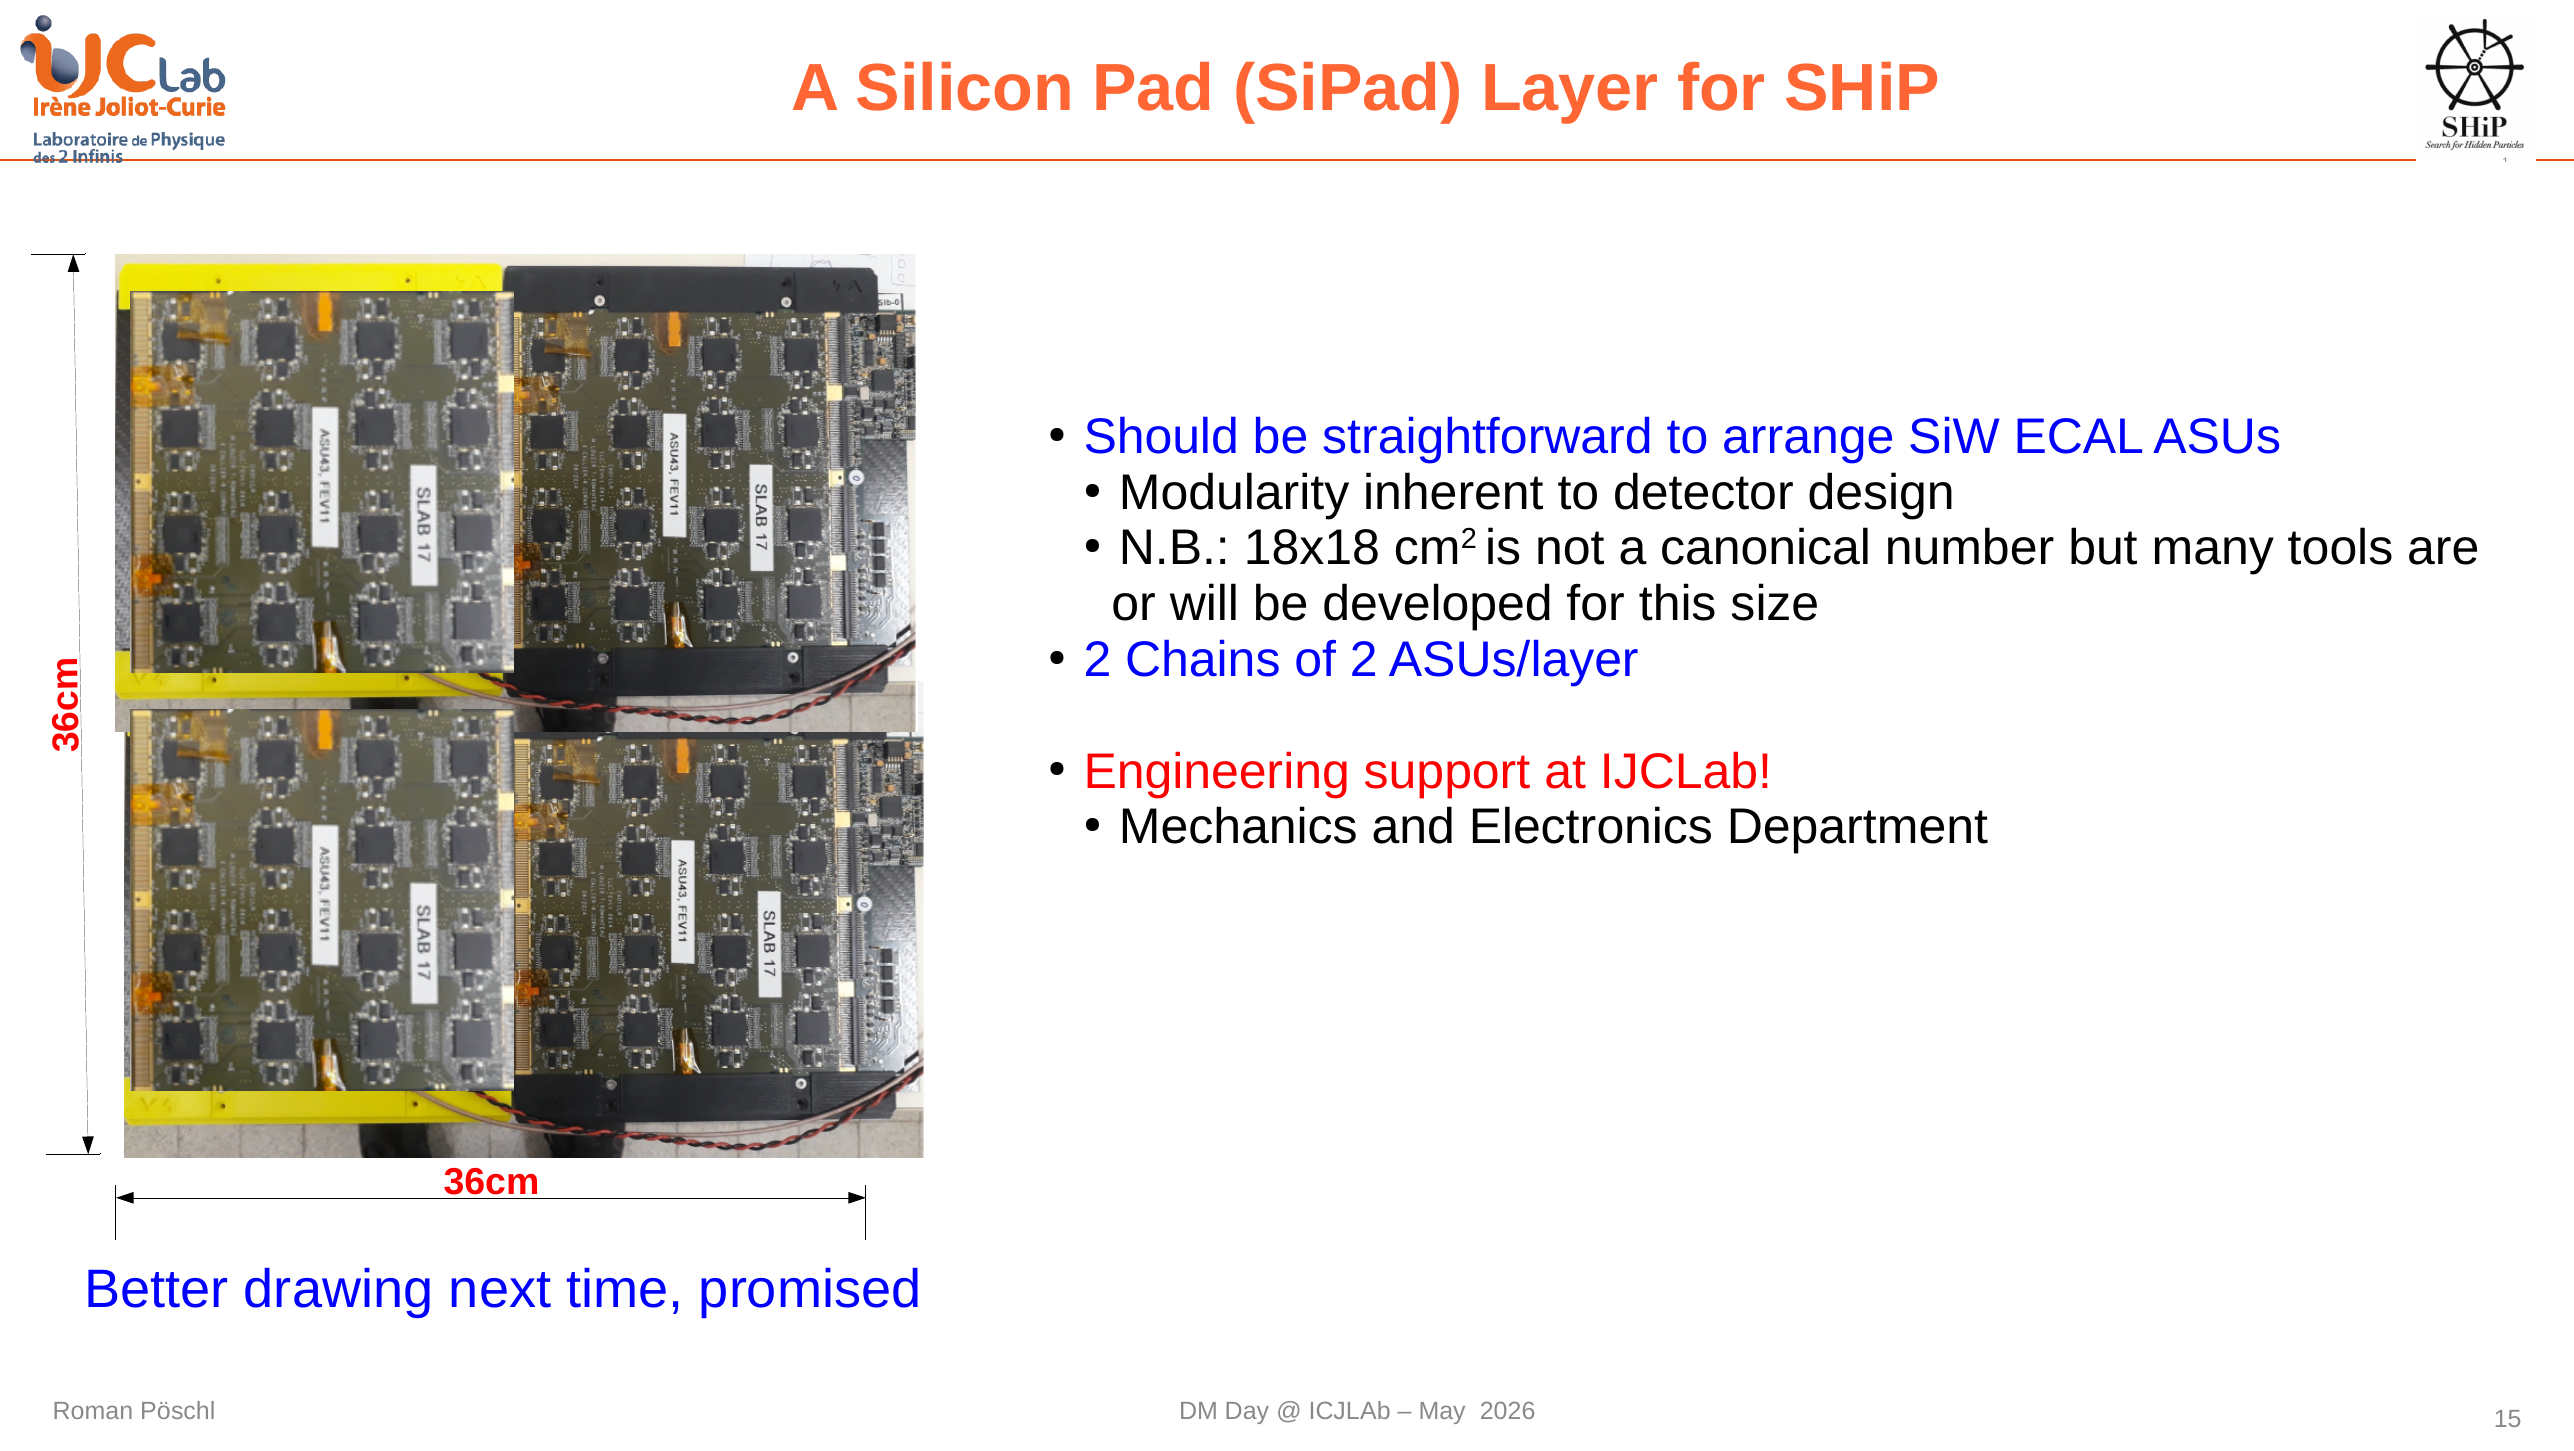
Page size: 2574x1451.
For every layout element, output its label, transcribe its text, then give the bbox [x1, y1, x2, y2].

picture [4, 0, 241, 178]
title A Silicon Pad (SiPad) Layer for SHiP [285, 7, 2431, 168]
picture [115, 254, 926, 1159]
text_box Should be straightforward to arrange SiW ECAL ASUs Modularity inherent to detector design N.B.: 18x18 cm2 is not a canonical number but many tools are or will be developed for this size 2 Chains of 2 ASUs/layer Engineering support at IJCLab! Mechanics and Electronics Department [1033, 400, 2495, 918]
picture [2431, 11, 2536, 162]
text_box Better drawing next time, promised [69, 1251, 953, 1327]
